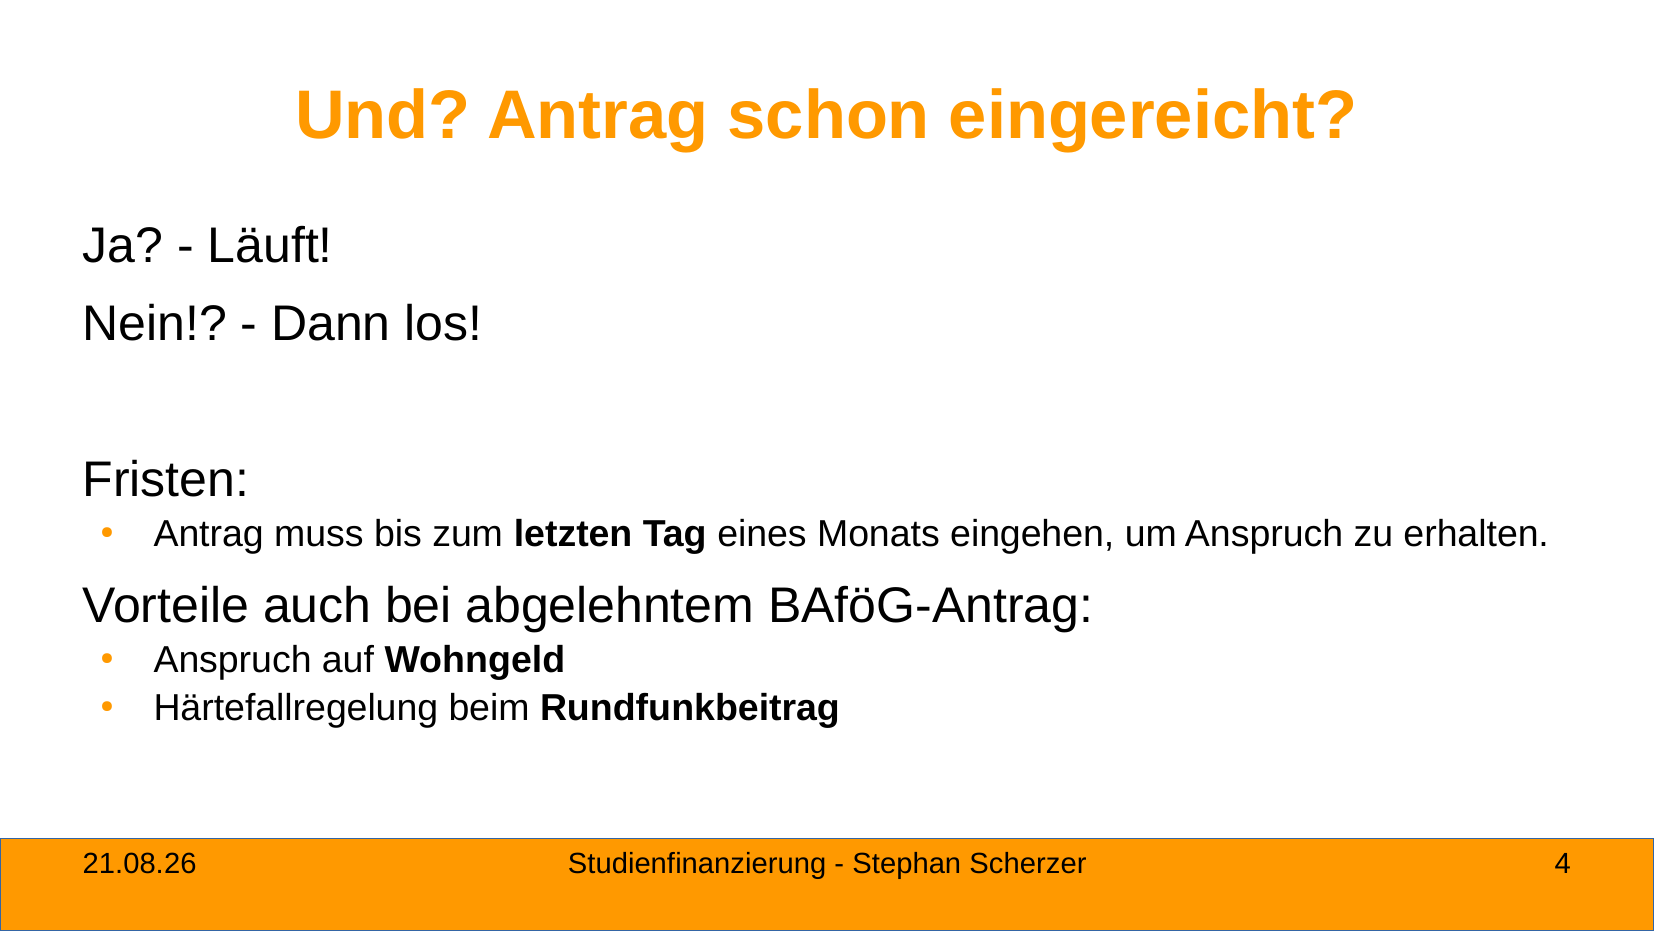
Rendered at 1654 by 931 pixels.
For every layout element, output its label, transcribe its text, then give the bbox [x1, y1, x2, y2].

title Und? Antrag schon eingereicht? [82, 37, 1571, 193]
list Ja? - Läuft! Nein!? - Dann los! Fristen: Antrag muss bis zum letzten Tag eines Monats eingehen, um Anspruch zu erhalten. Vorteile auch bei abgelehntem BAföG-Antrag: Anspruch auf Wohngeld Härtefallregelung beim Rundfunkbeitrag [82, 217, 1571, 758]
